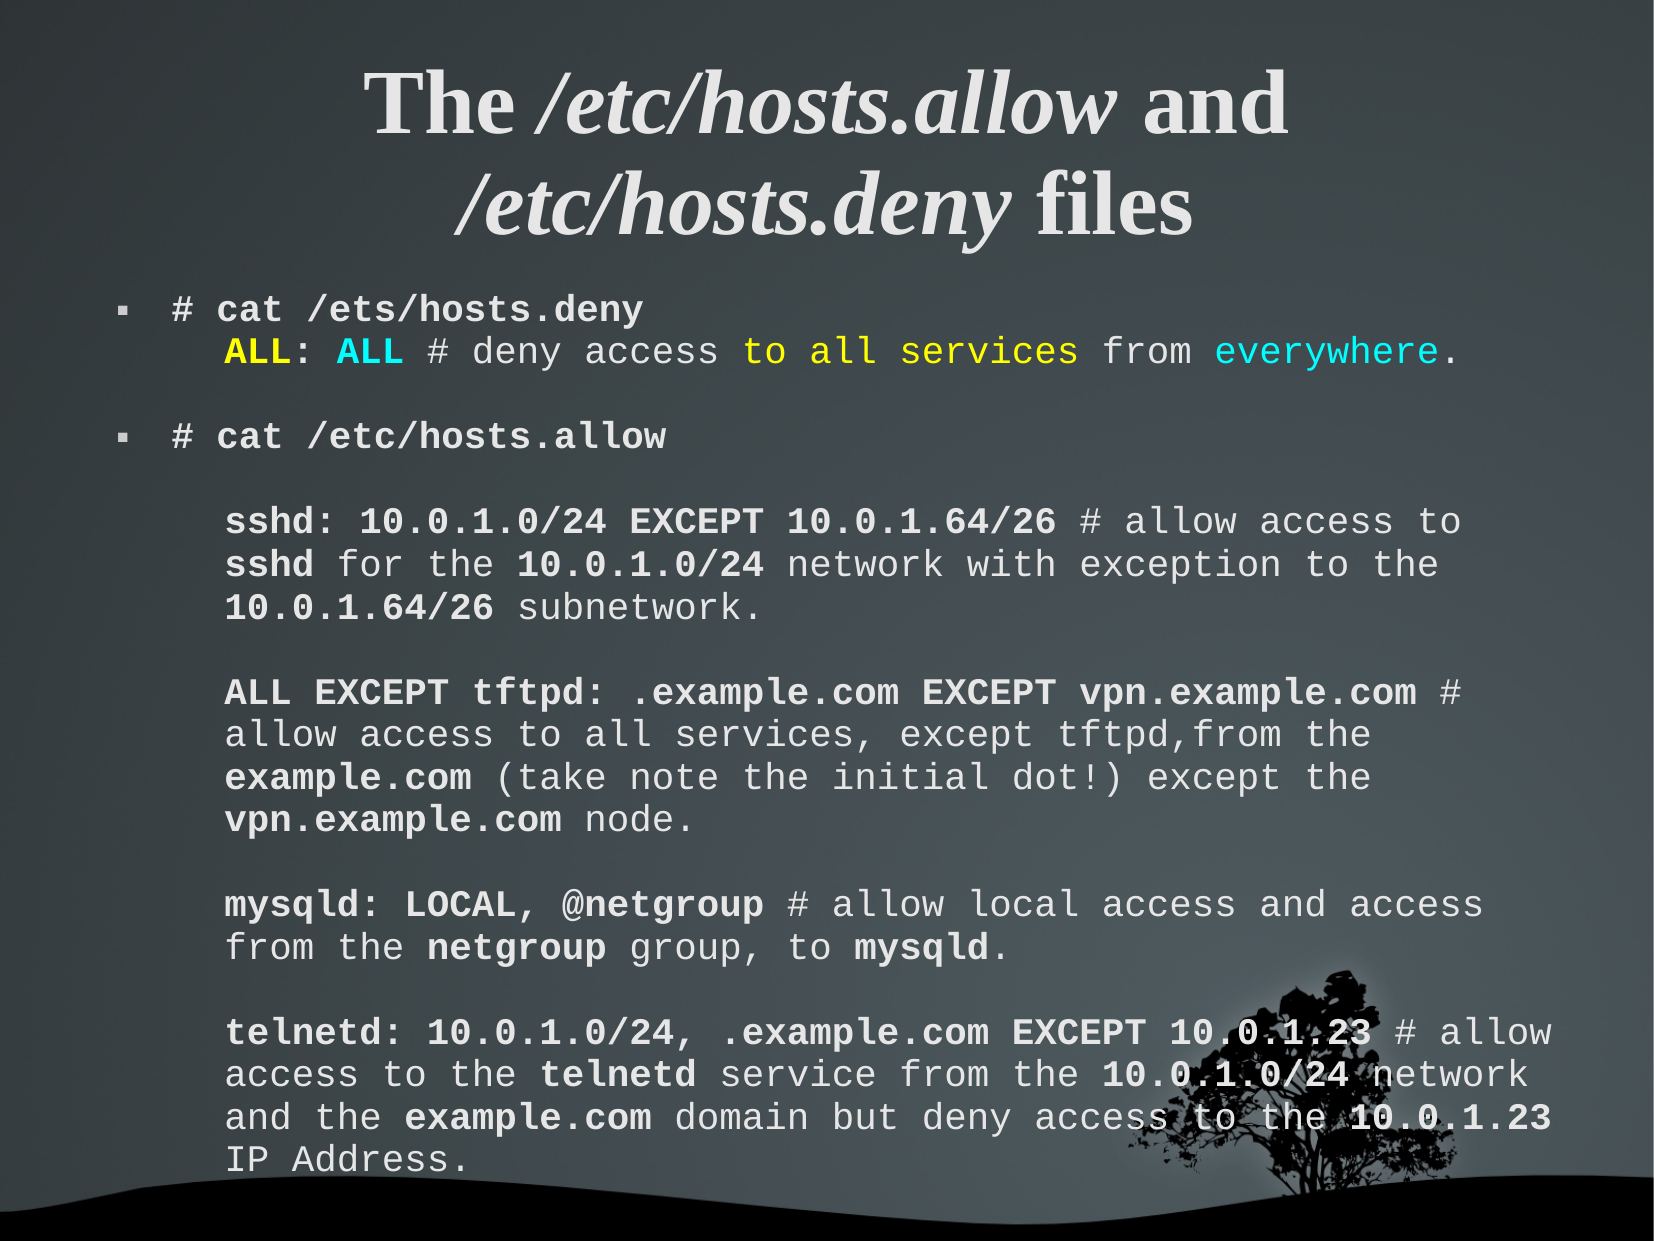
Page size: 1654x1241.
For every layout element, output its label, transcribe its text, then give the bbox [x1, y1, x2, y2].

list # cat /ets/hosts.deny ALL: ALL # deny access to all services from everywhere. # cat /etc/hosts.allow sshd: 10.0.1.0/24 EXCEPT 10.0.1.64/26 # allow access to sshd for the 10.0.1.0/24 network with exception to the 10.0.1.64/26 subnetwork. ALL EXCEPT tftpd: .example.com EXCEPT vpn.example.com # allow access to all services, except tftpd,from the example.com (take note the initial dot!) except the vpn.example.com node. mysqld: LOCAL, @netgroup # allow local access and access from the netgroup group, to mysqld. telnetd: 10.0.1.0/24, .example.com EXCEPT 10.0.1.23 # allow access to the telnetd service from the 10.0.1.0/24 network and the example.com domain but deny access to the 10.0.1.23 IP Address. [82, 290, 1571, 1184]
picture [0, 0, 1654, 1241]
title The /etc/hosts.allow and /etc/hosts.deny files [82, 33, 1571, 273]
